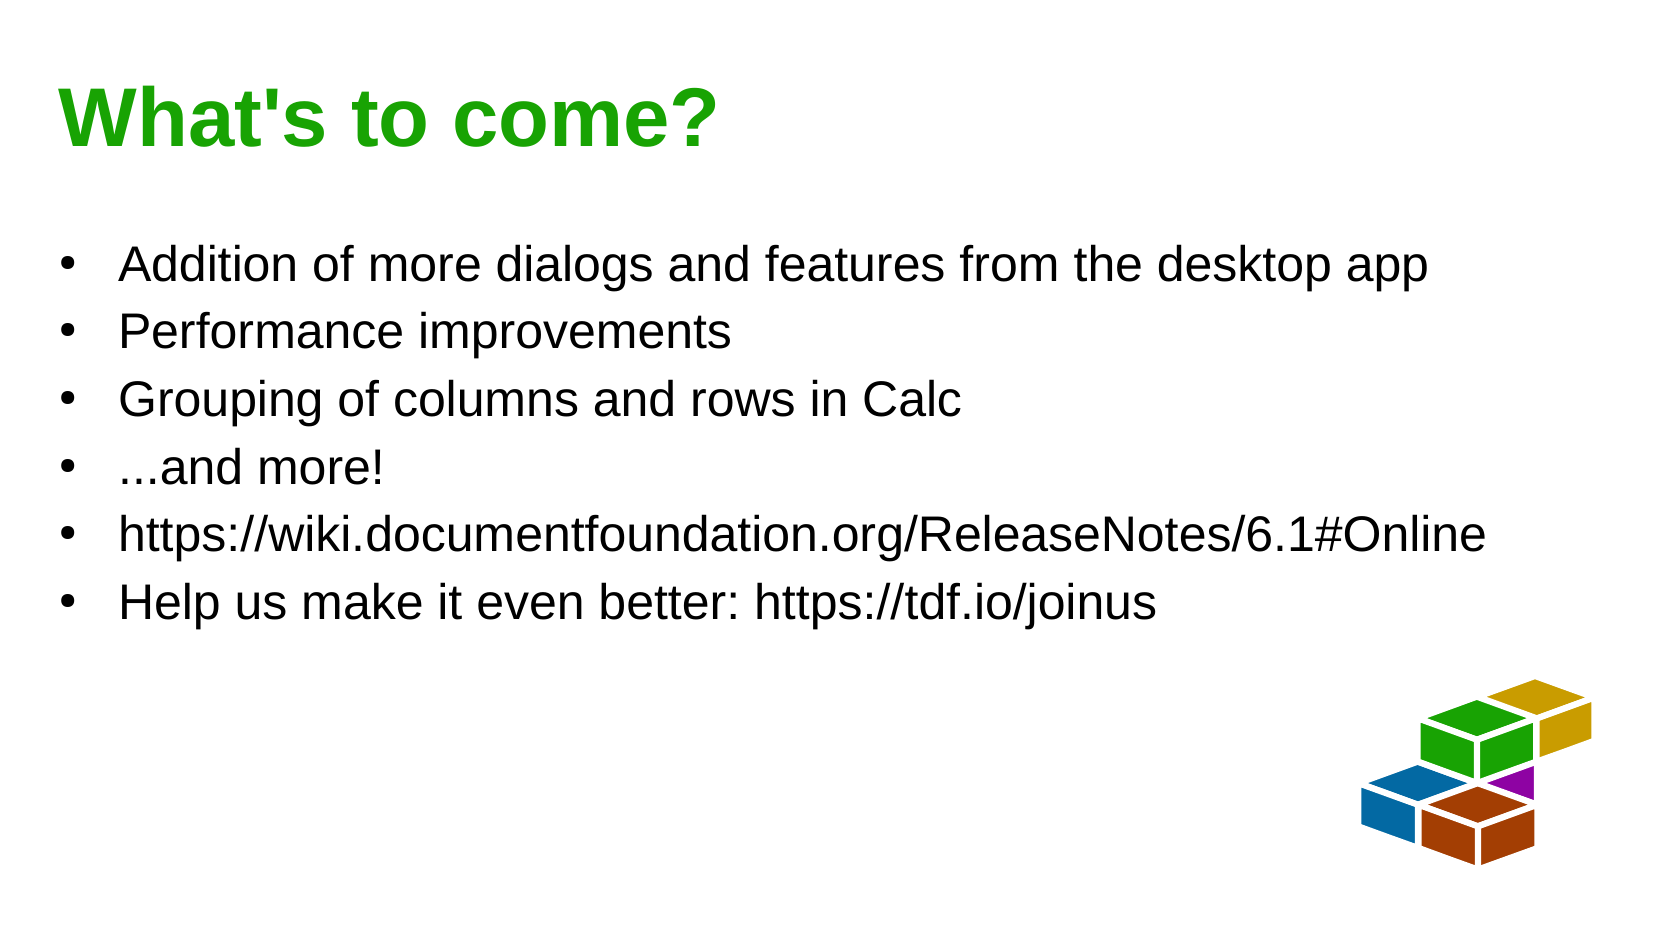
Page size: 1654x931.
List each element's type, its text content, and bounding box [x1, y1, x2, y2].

list Addition of more dialogs and features from the desktop app Performance improvements Grouping of columns and rows in Calc ...and more! https://wiki.documentfoundation.org/ReleaseNotes/6.1#Online Help us make it even better: https://tdf.io/joinus [59, 236, 1536, 875]
title What's to come? [59, 59, 1595, 178]
